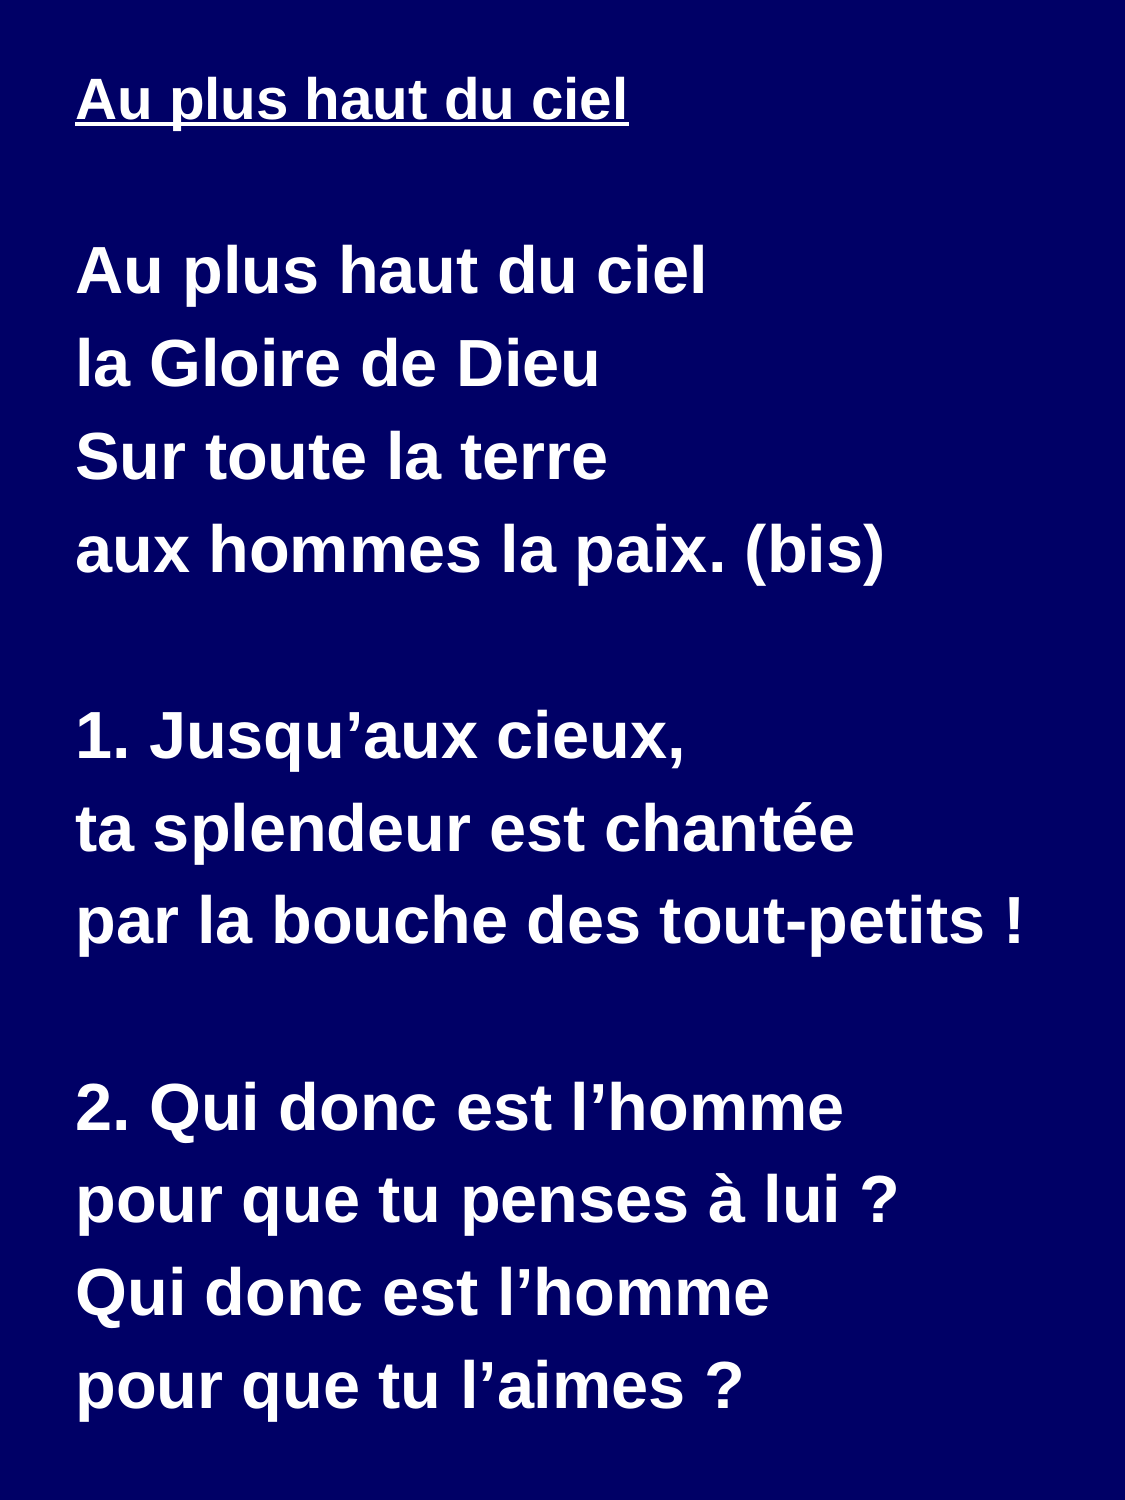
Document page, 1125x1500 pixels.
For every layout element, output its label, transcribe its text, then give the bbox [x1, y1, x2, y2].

text_box Au plus haut du ciel Au plus haut du ciel la Gloire de Dieu Sur toute la terre aux hommes la paix. (bis) 1. Jusqu’aux cieux, ta splendeur est chantée par la bouche des tout-petits ! 2. Qui donc est l’homme pour que tu penses à lui ? Qui donc est l’homme pour que tu l’aimes ? [59, 53, 1111, 1453]
